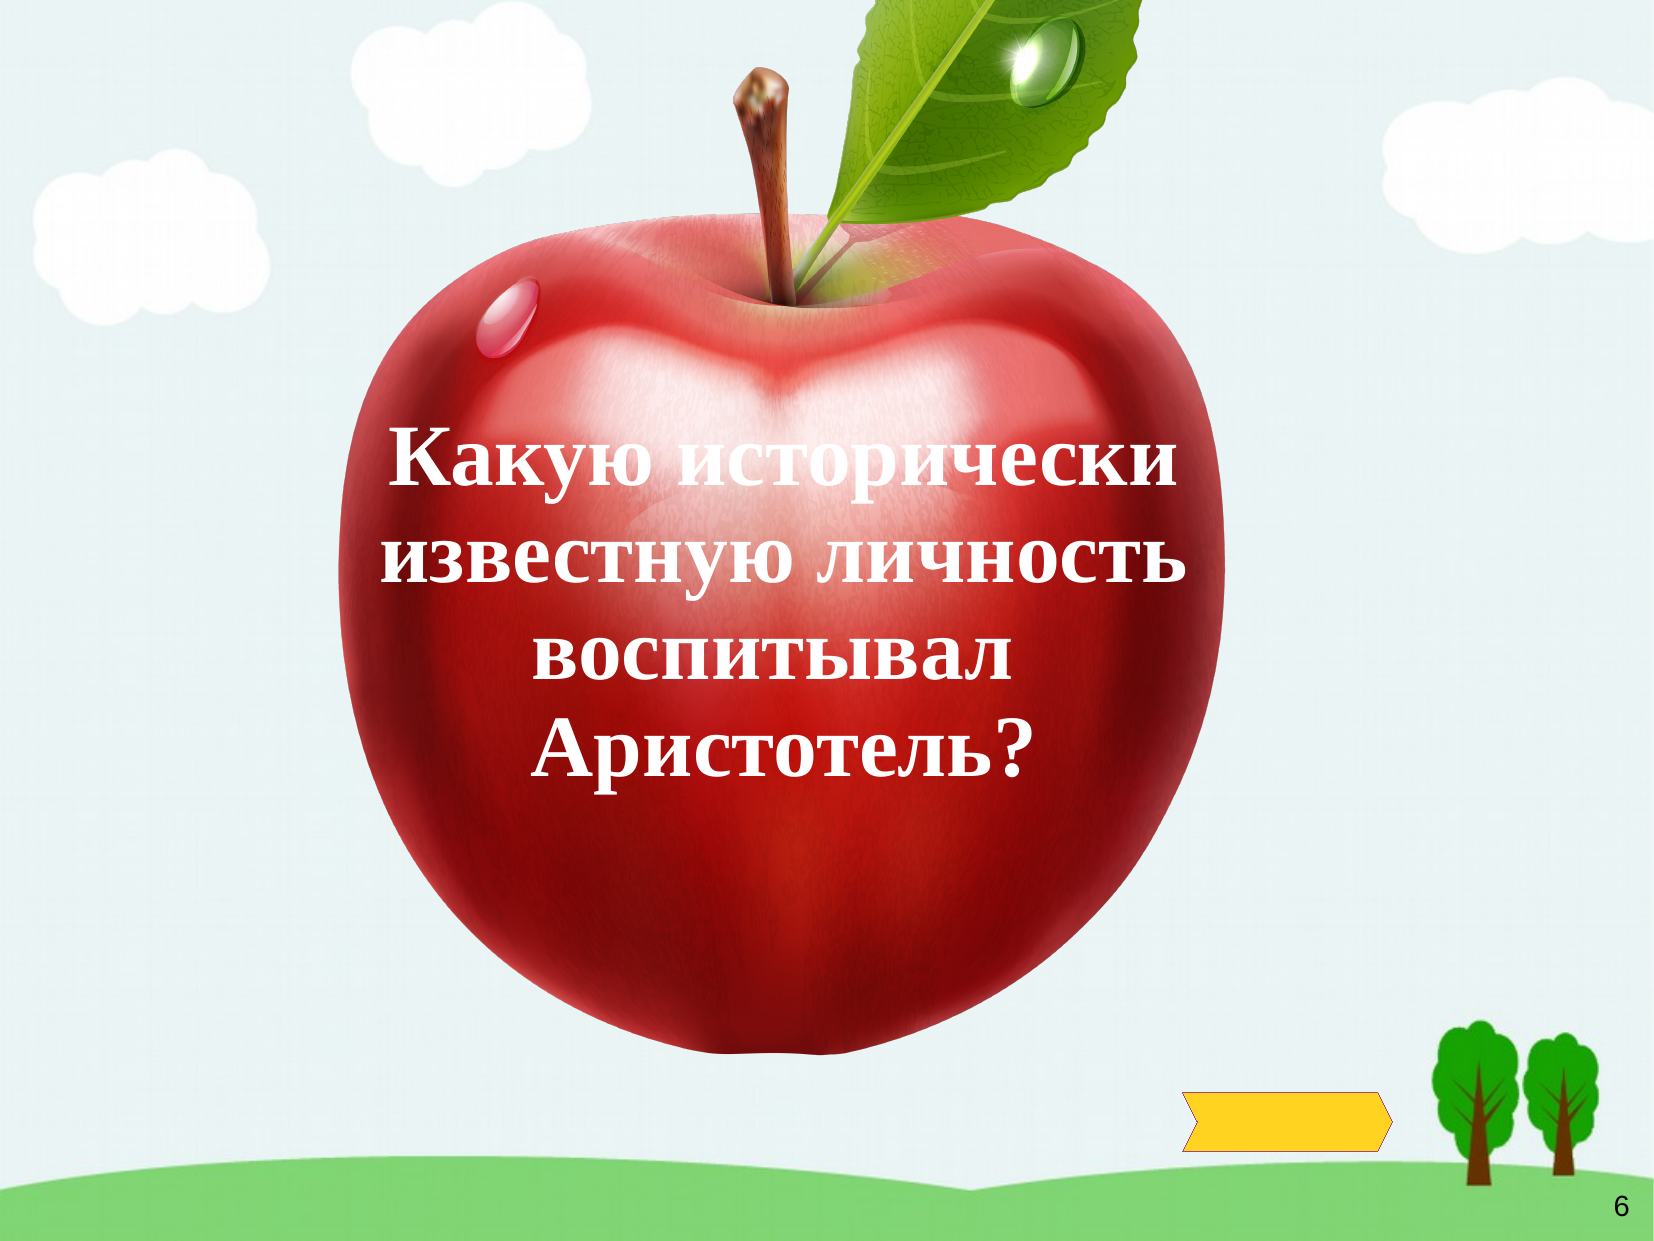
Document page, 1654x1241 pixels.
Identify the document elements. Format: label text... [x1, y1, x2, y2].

text_box Какую исторически известную личность воспитывал Аристотель? [364, 400, 1203, 804]
text_box [1182, 1092, 1393, 1152]
picture [0, 0, 1654, 1241]
